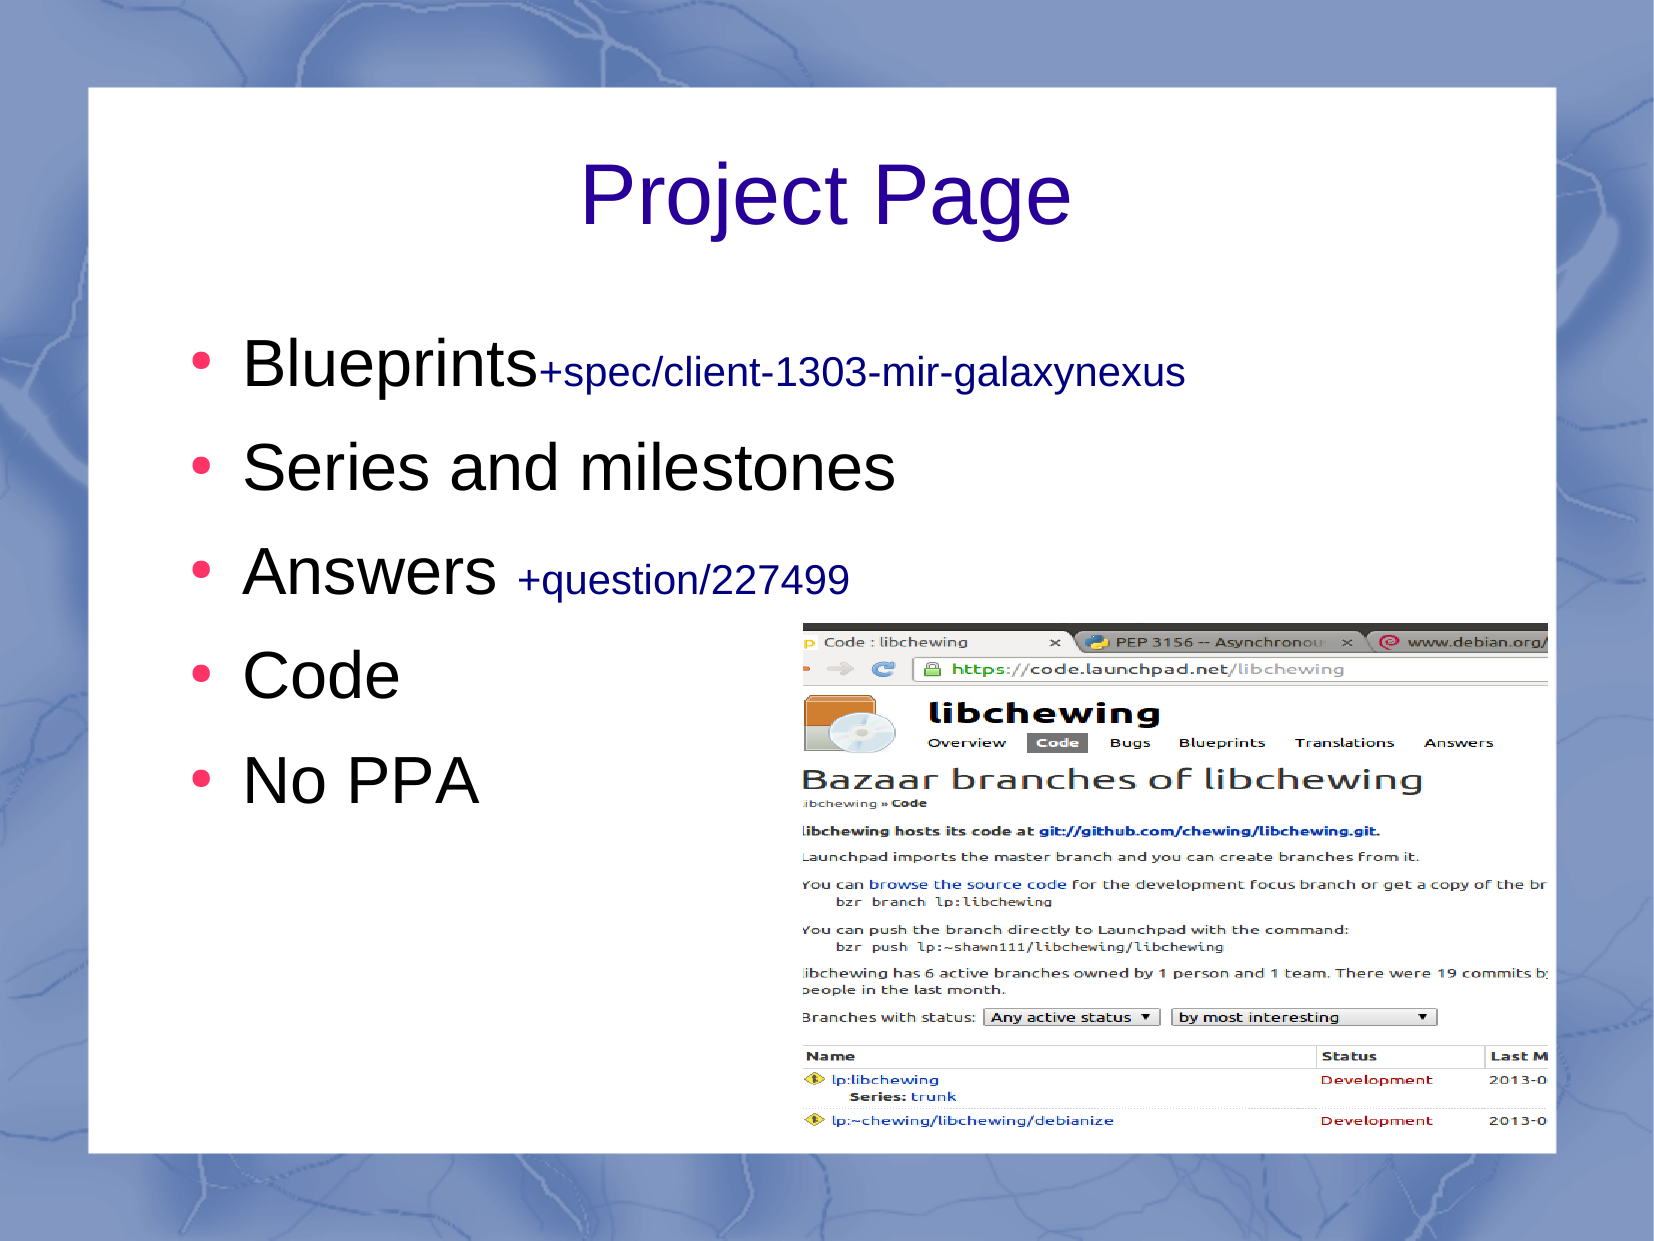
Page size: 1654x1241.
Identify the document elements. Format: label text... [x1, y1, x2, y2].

list Blueprints+spec/client-1303-mir-galaxynexus Series and milestones Answers +question/227499 Code No PPA [171, 325, 1531, 1045]
title Project Page [118, 90, 1536, 298]
picture [0, 0, 1654, 1241]
